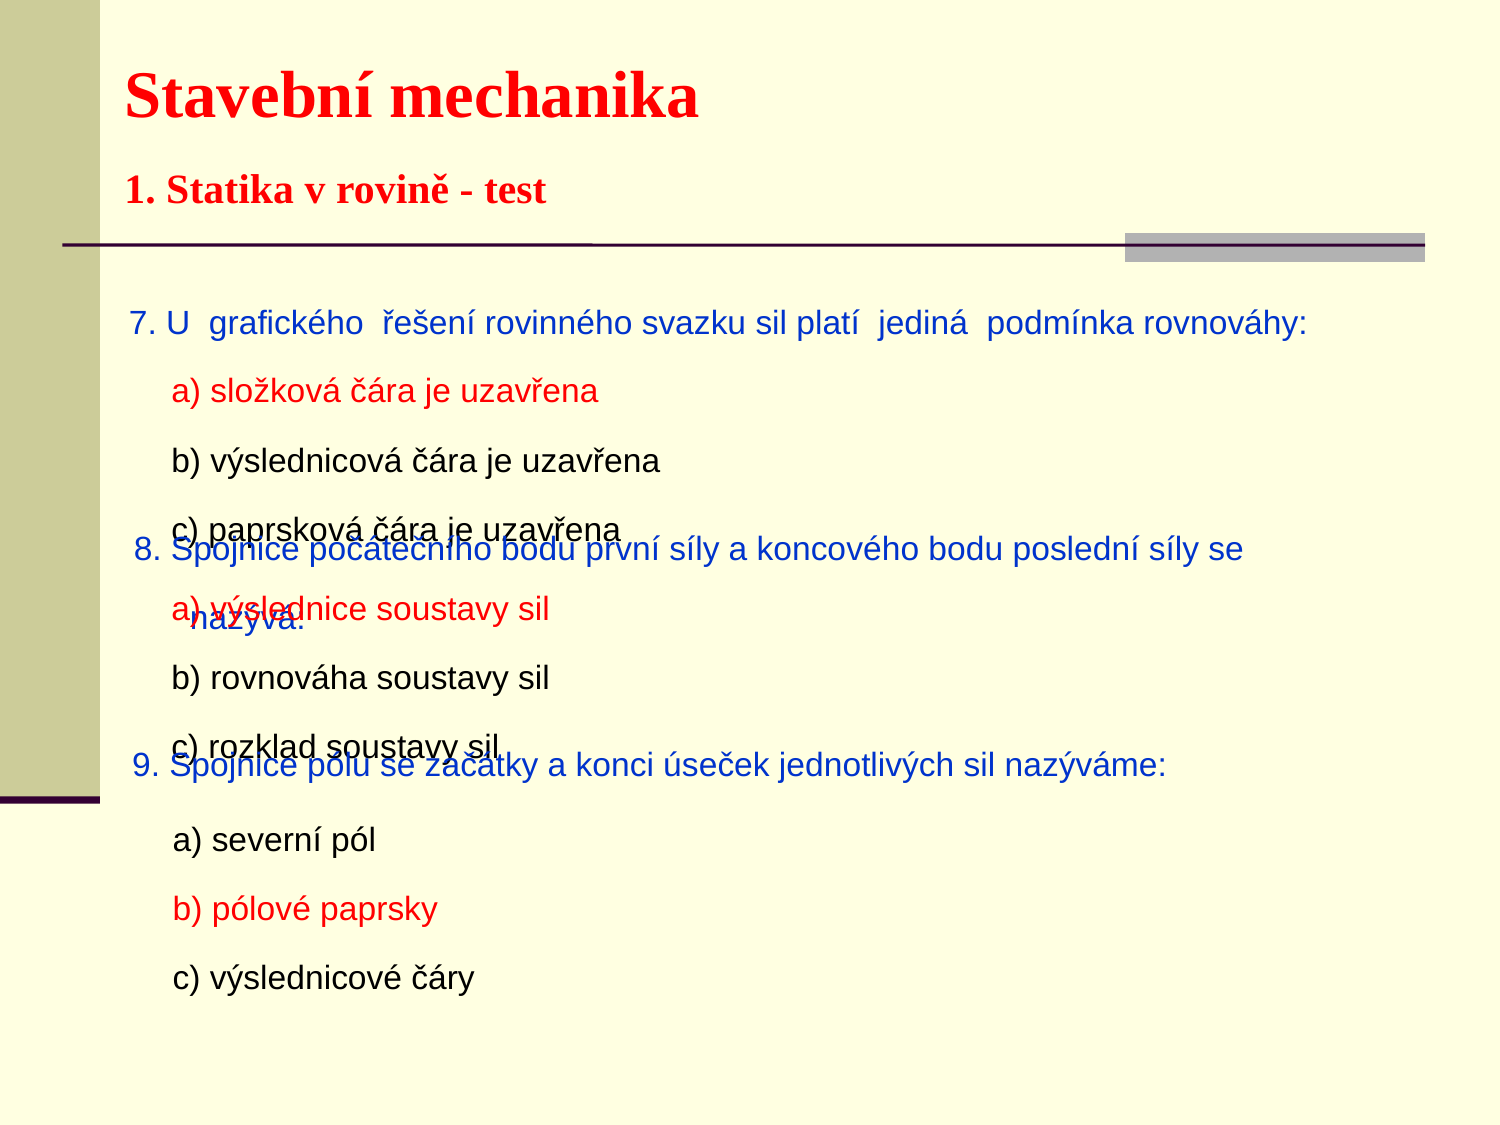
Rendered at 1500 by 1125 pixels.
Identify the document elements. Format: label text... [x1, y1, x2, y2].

text_box a) složková čára je uzavřena b) výslednicová čára je uzavřena c) paprsková čára je uzavřena [156, 332, 1024, 490]
text_box 1. Statika v rovině - test [109, 134, 1384, 239]
text_box a) výslednice soustavy sil b) rovnováha soustavy sil c) rozklad soustavy sil [156, 549, 1024, 706]
text_box 8. Spojnice počátečního bodu první síly a koncového bodu poslední síly se nazývá: [118, 490, 1382, 546]
text_box 7. U grafického řešení rovinného svazku sil platí jediná podmínka rovnováhy: [114, 264, 1377, 320]
text_box Stavební mechanika [109, 43, 730, 134]
text_box a) severní pól b) pólové paprsky c) výslednicové čáry [157, 781, 1025, 957]
text_box 9. Spojnice pólu se začátky a konci úseček jednotlivých sil nazýváme: [117, 706, 1380, 762]
